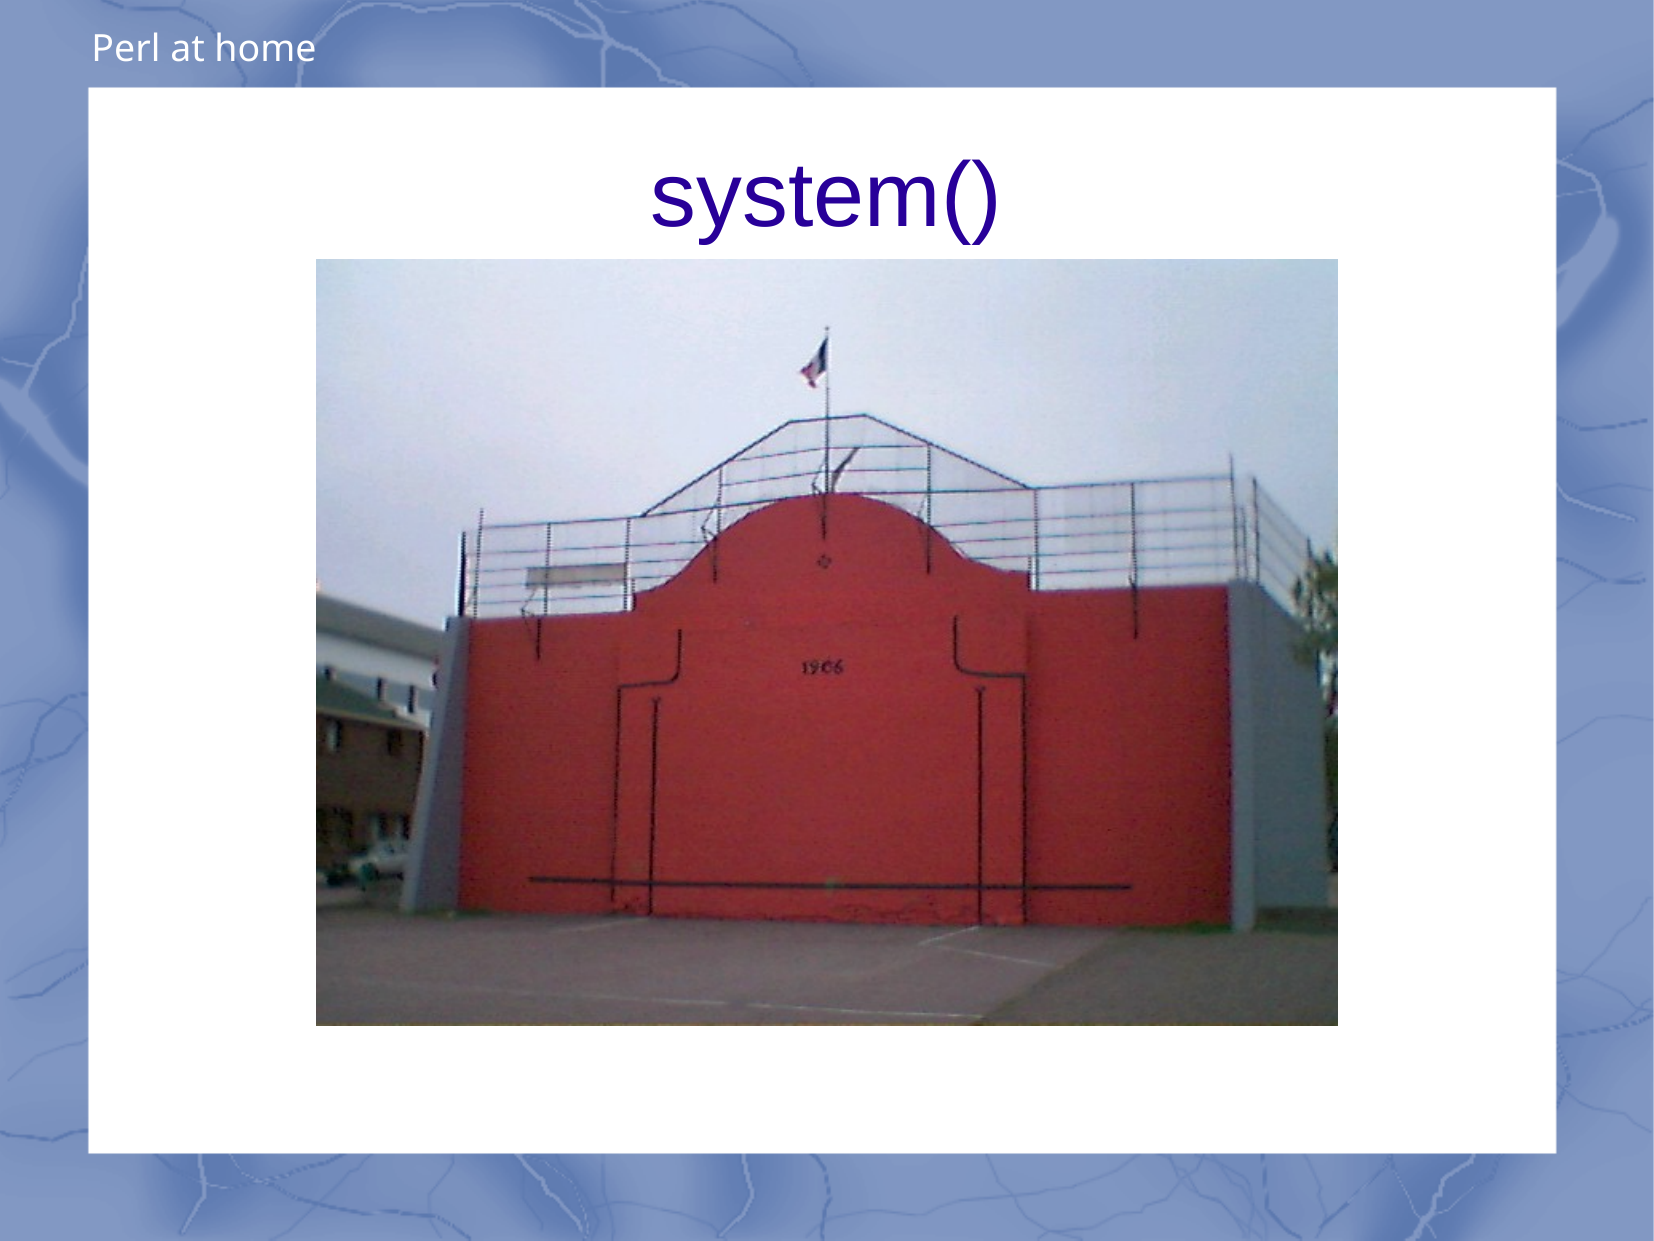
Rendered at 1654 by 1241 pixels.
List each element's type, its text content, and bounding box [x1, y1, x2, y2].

picture [0, 0, 1654, 1241]
title system() [118, 98, 1536, 291]
